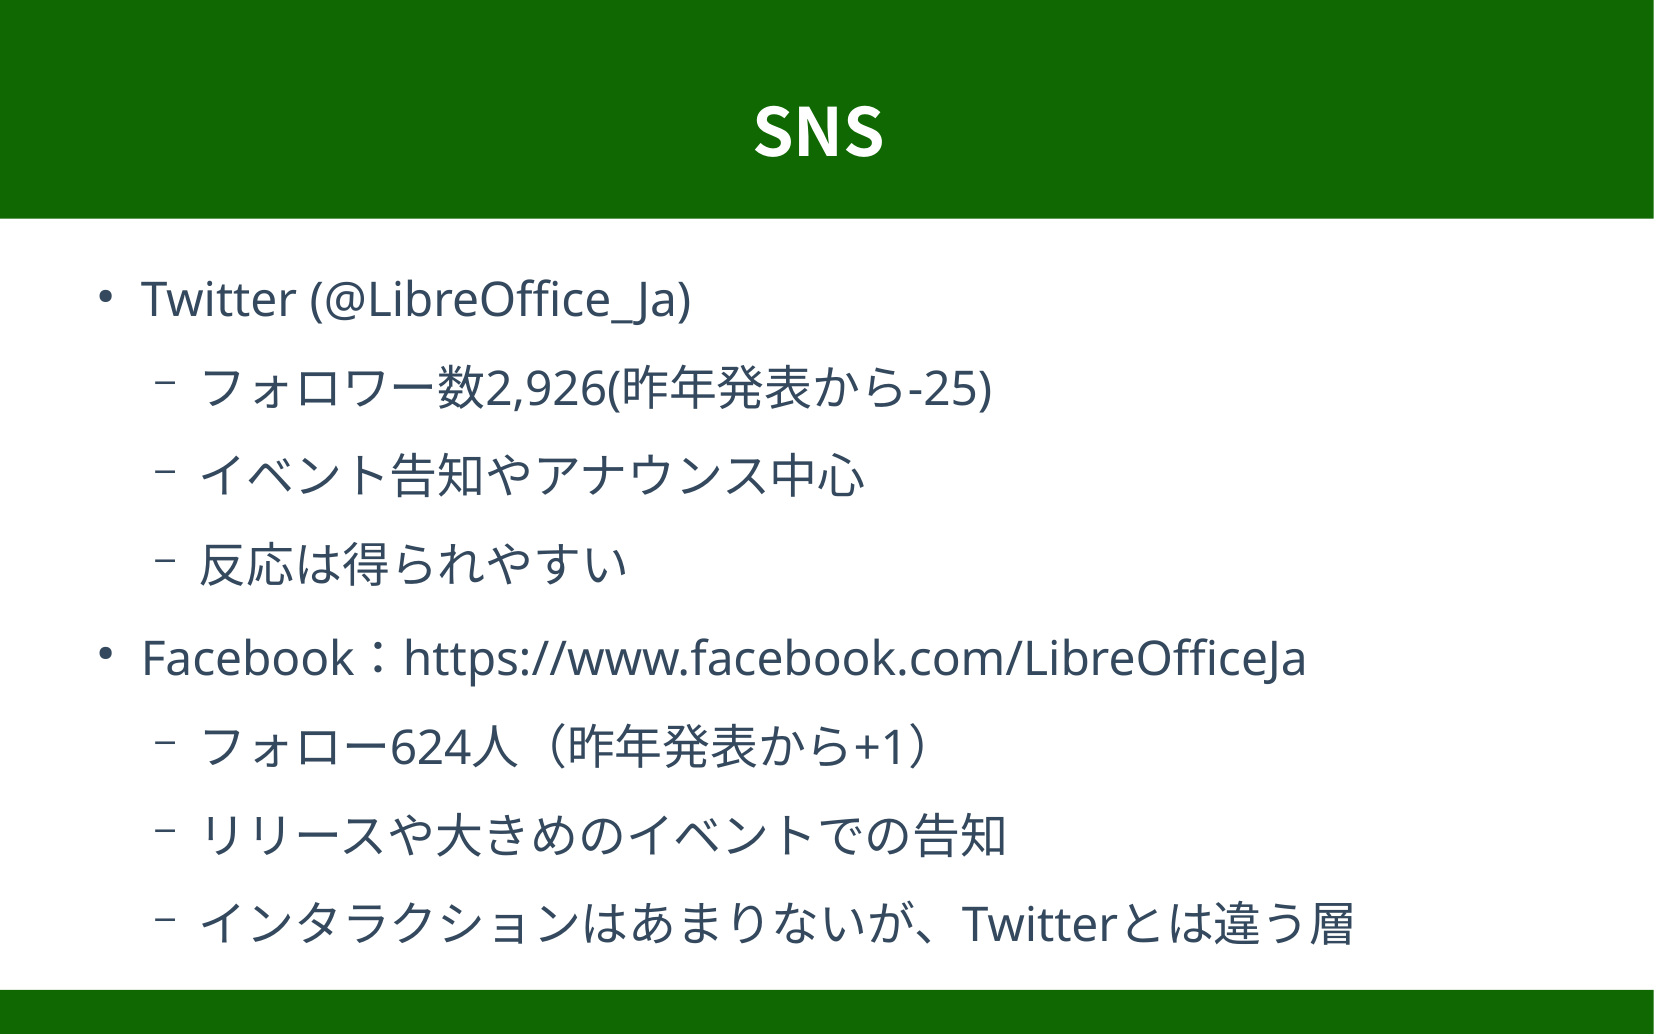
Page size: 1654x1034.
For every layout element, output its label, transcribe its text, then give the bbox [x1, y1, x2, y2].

list Twitter (@LibreOffice_Ja) フォロワー数2,926(昨年発表から-25) イベント告知やアナウンス中心 反応は得られやすい Facebook：https://www.facebook.com/LibreOfficeJa フォロー624人（昨年発表から+1） リリースや大きめのイベントでの告知 インタラクションはあまりないが、Twitterとは違う層 [82, 265, 1571, 957]
title SNS [82, 41, 1571, 214]
